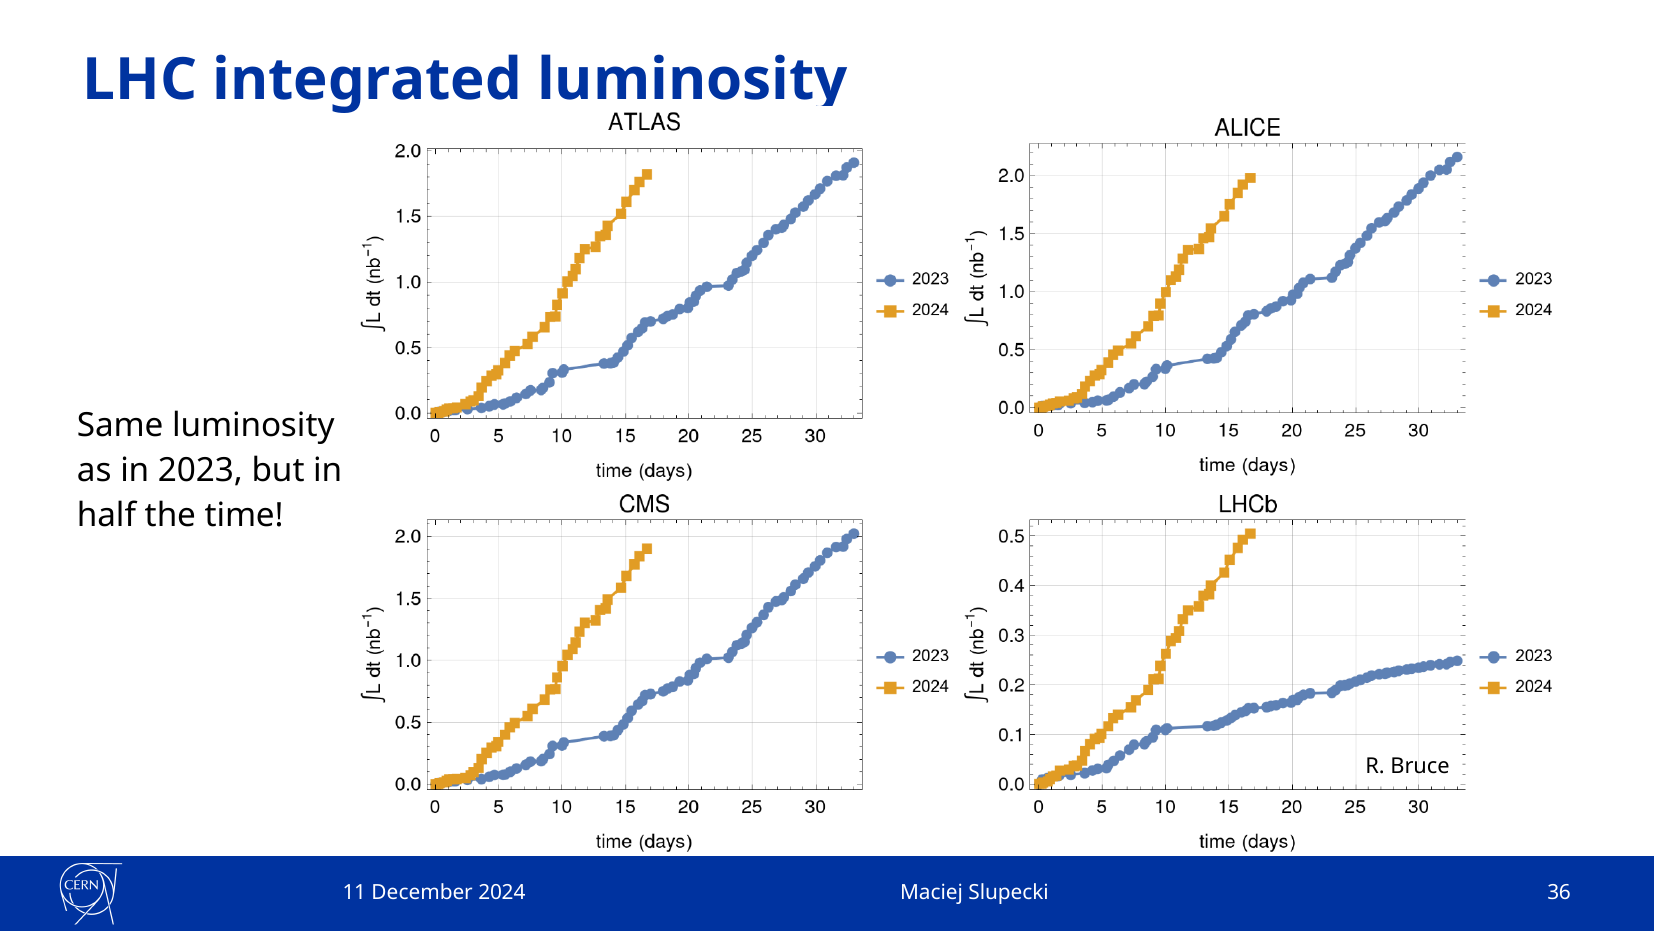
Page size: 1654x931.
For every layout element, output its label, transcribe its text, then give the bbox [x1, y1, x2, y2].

list Same luminosity as in 2023, but in half the time! [76, 400, 355, 609]
picture [56, 859, 127, 928]
picture [360, 106, 1560, 856]
text_box R. Bruce [1322, 744, 1465, 786]
title LHC integrated luminosity [82, 37, 1571, 193]
